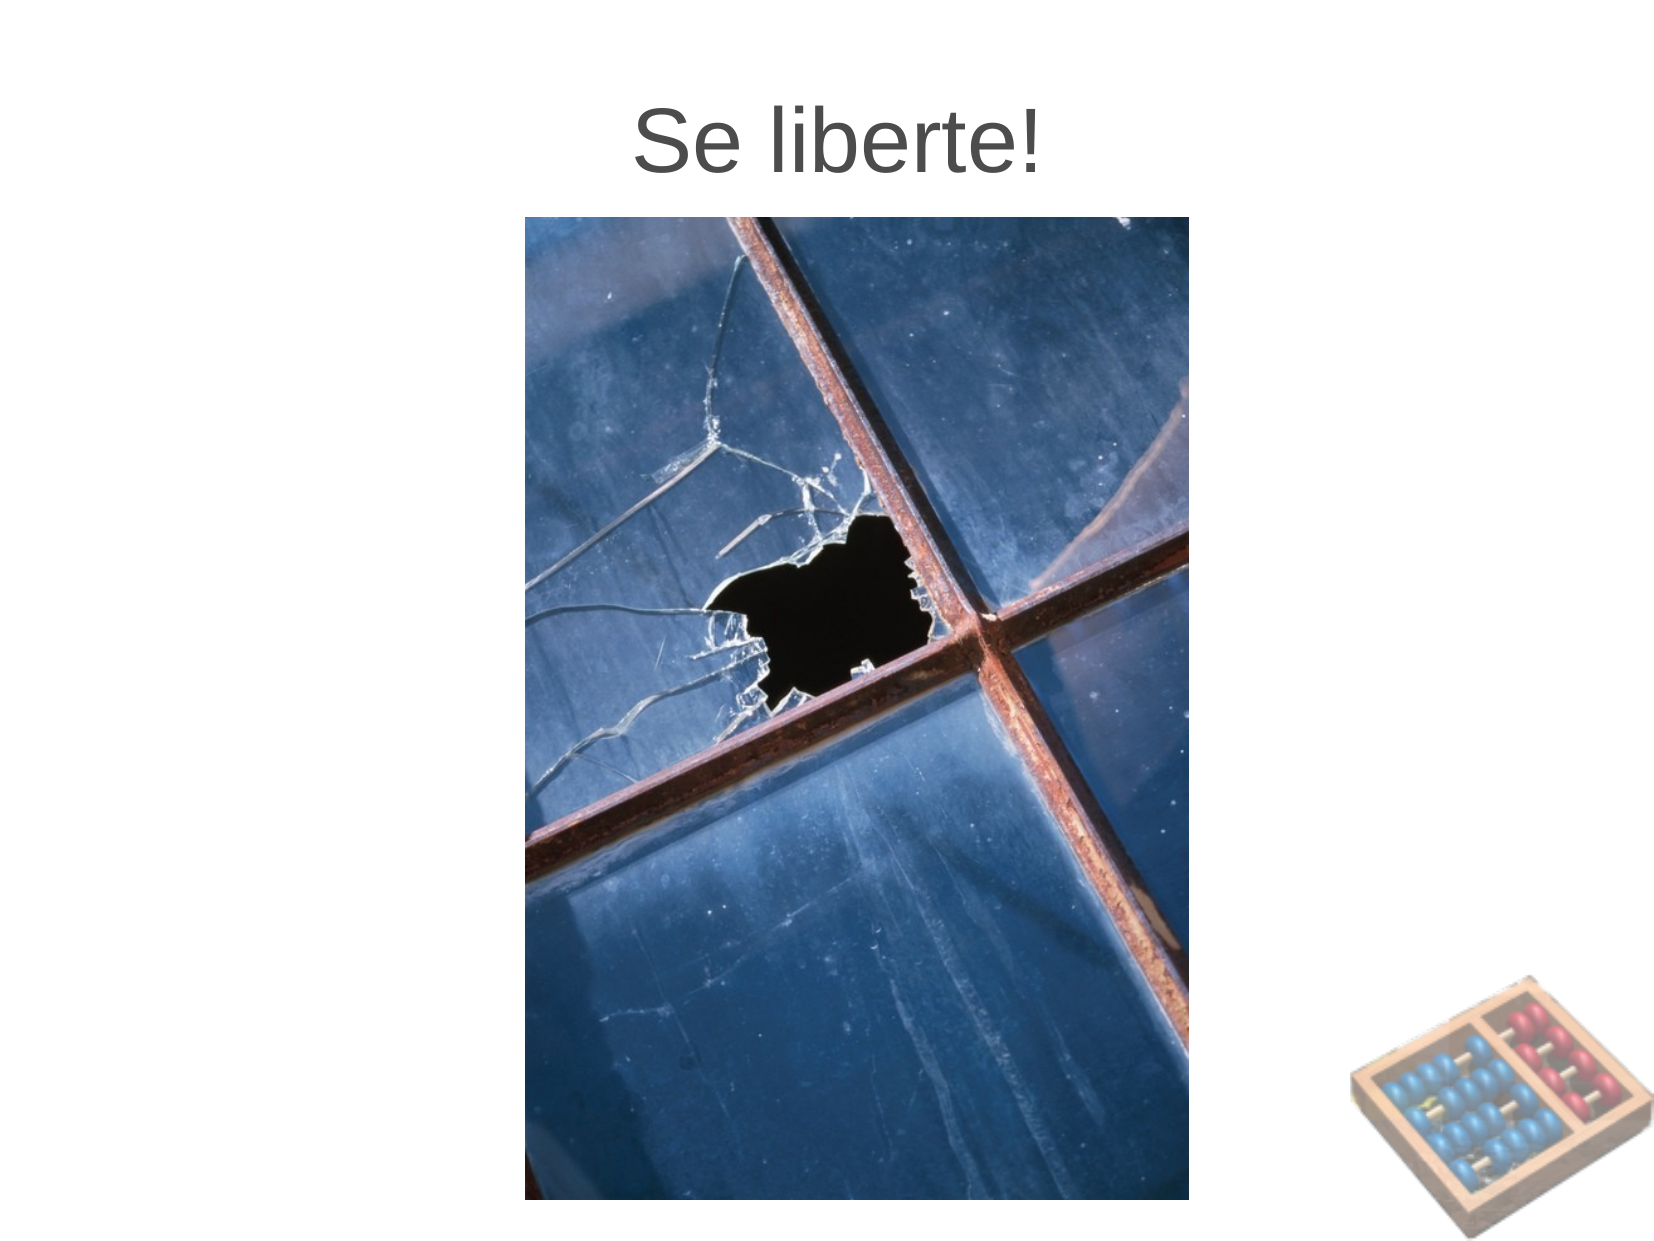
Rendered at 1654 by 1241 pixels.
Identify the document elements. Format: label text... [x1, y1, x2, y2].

title Se liberte! [75, 37, 1601, 245]
picture [525, 217, 1189, 1201]
